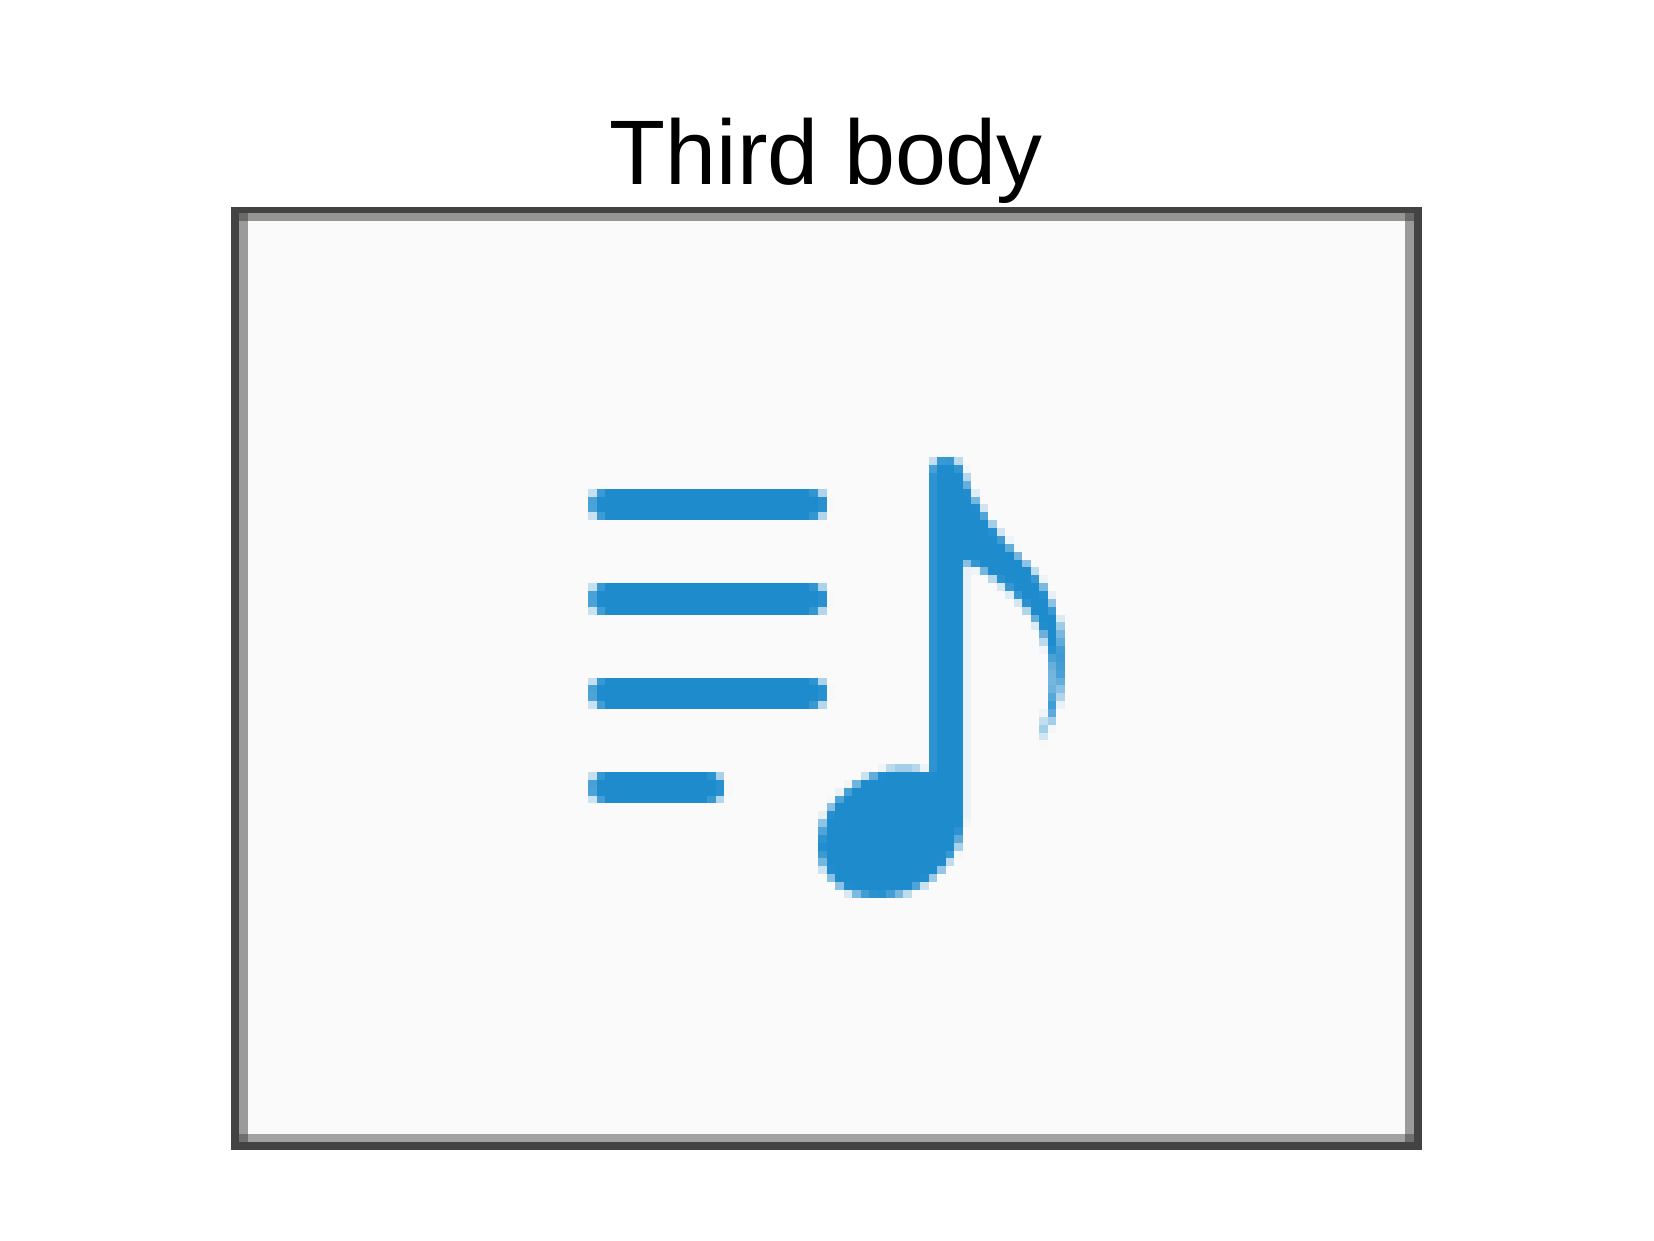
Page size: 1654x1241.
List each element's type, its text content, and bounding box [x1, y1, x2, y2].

text_box [230, 205, 1424, 1151]
title Third body [82, 49, 1571, 257]
